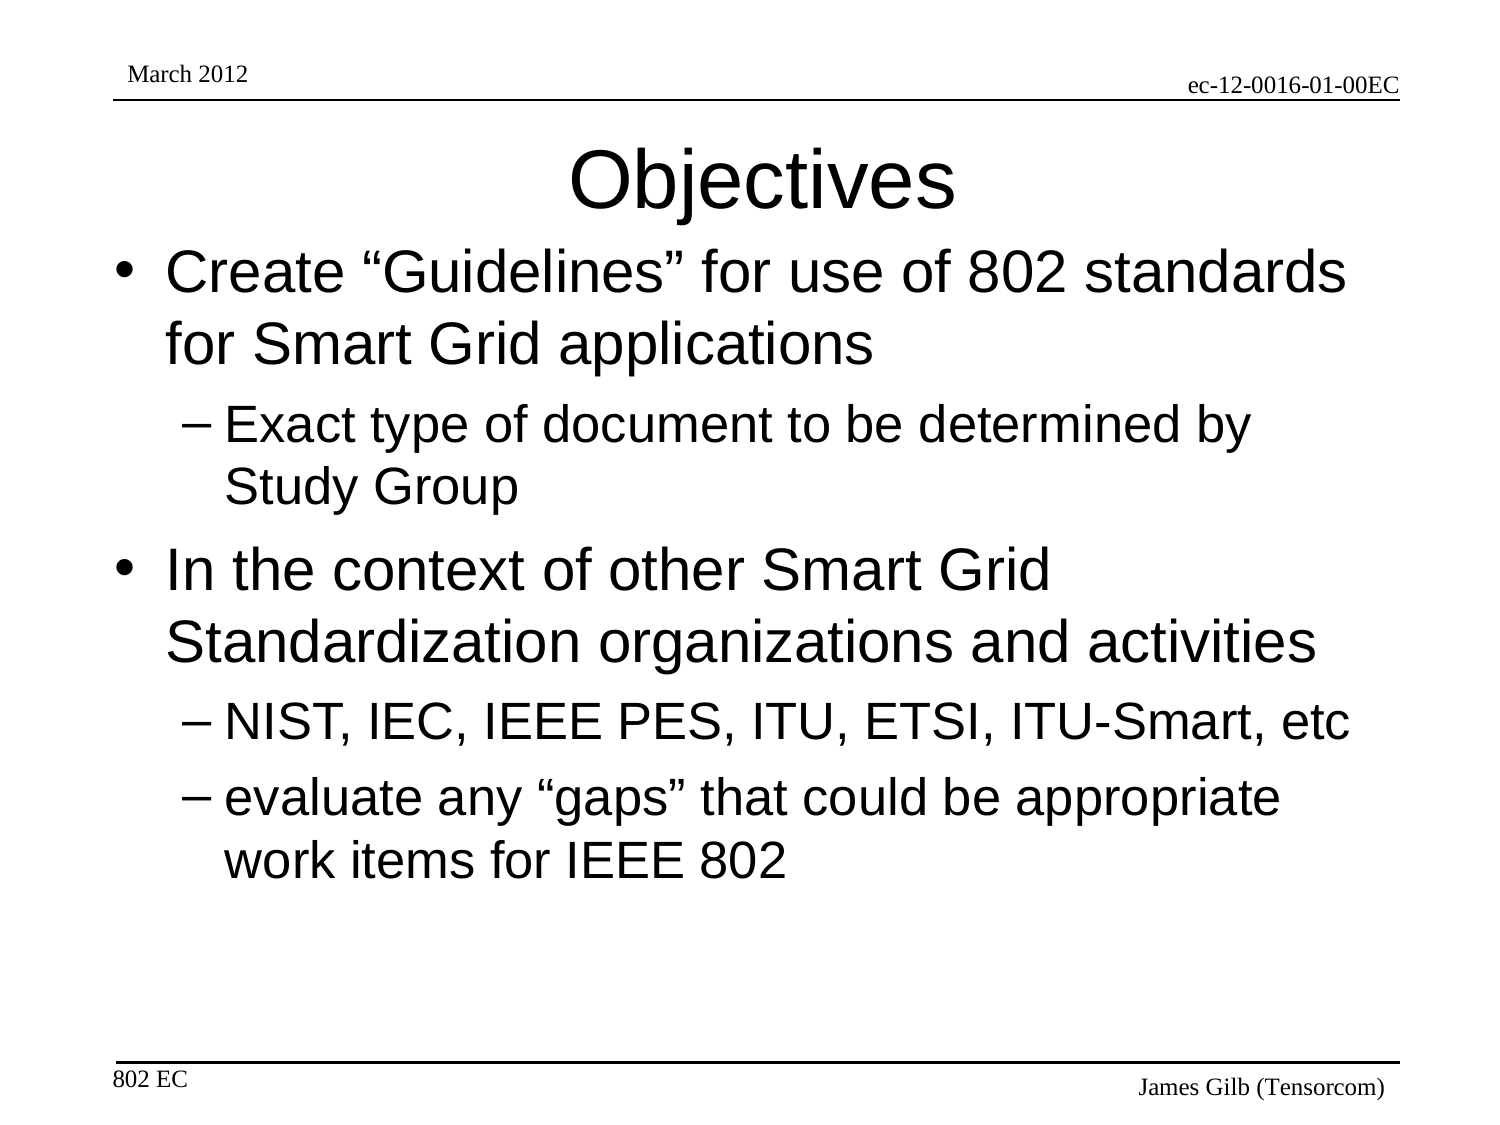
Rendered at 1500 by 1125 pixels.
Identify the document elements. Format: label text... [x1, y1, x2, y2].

list Create “Guidelines” for use of 802 standards for Smart Grid applications Exact type of document to be determined by Study Group In the context of other Smart Grid Standardization organizations and activities NIST, IEC, IEEE PES, ITU, ETSI, ITU-Smart, etc evaluate any “gaps” that could be appropriate work items for IEEE 802 [99, 224, 1375, 968]
title Objectives [125, 112, 1401, 238]
